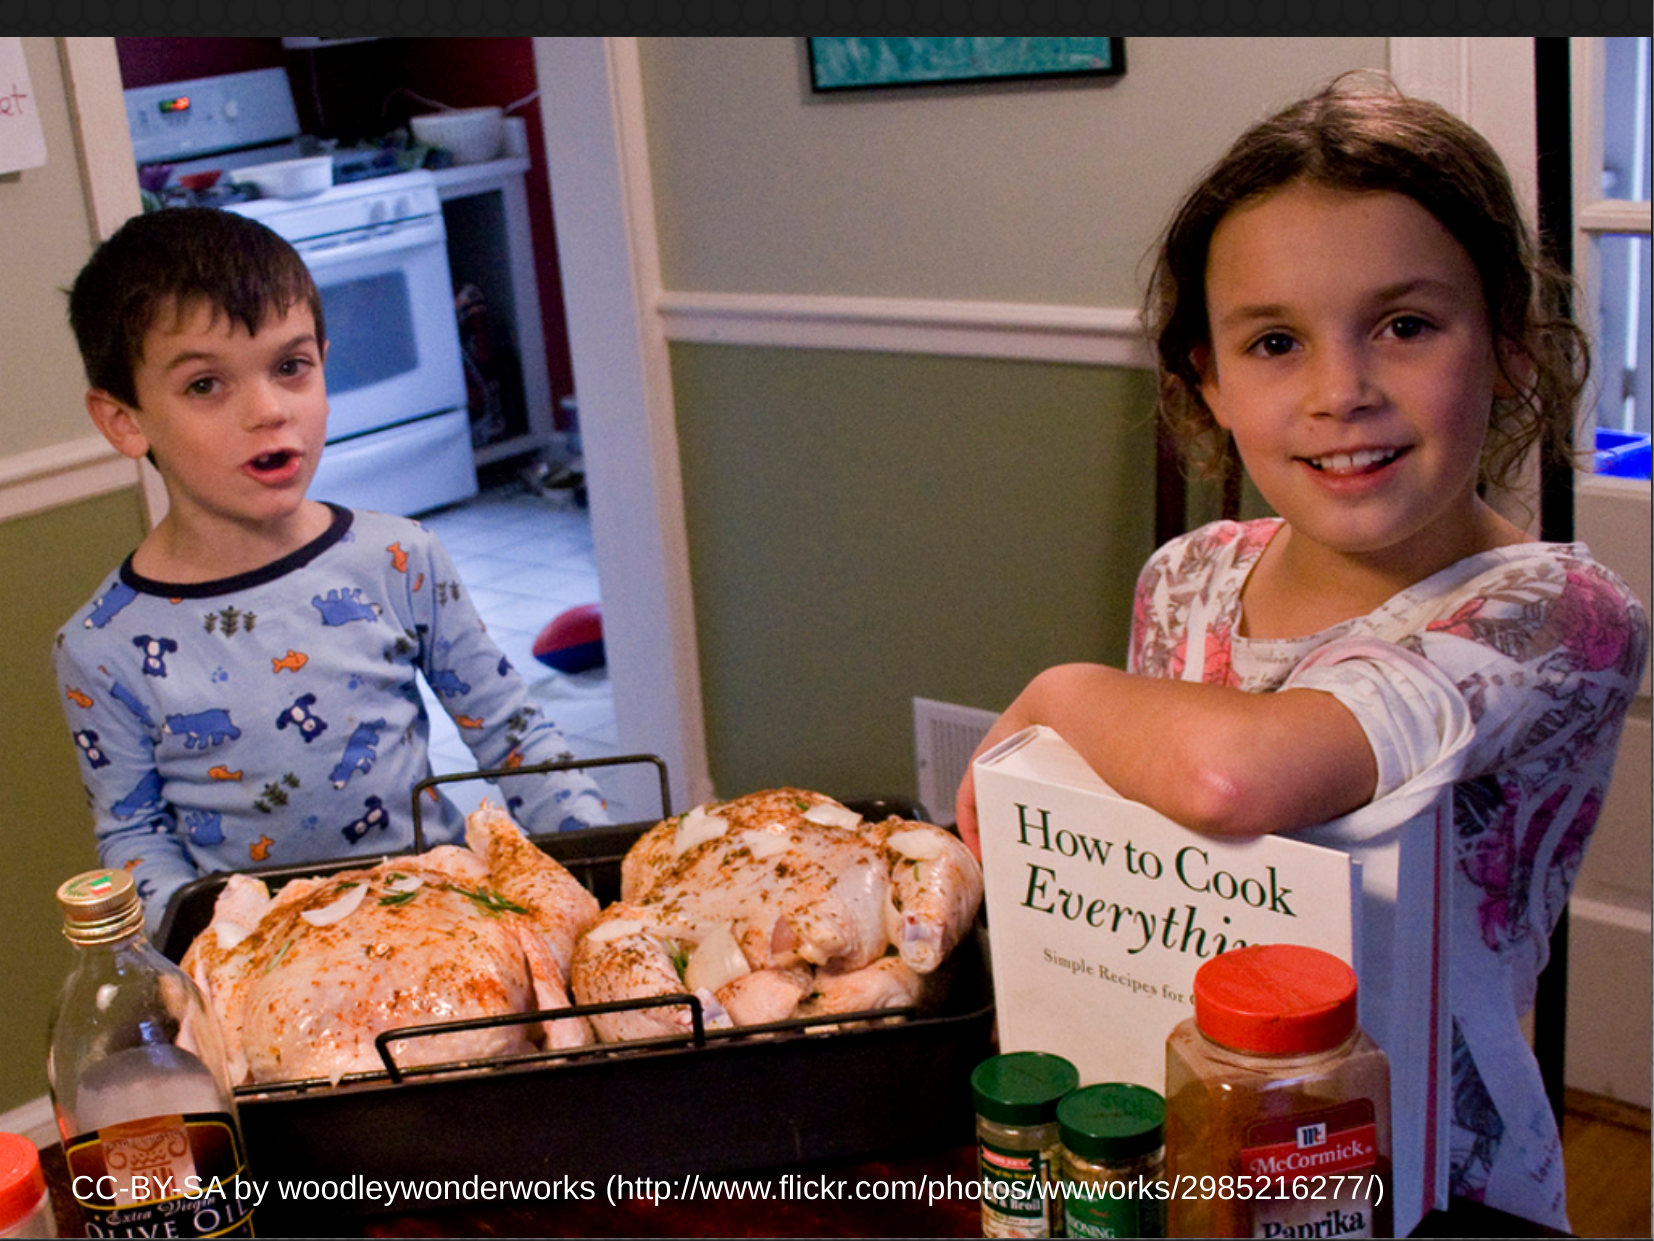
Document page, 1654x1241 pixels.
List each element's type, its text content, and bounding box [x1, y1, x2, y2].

picture [0, 0, 1654, 1241]
list CC-BY-SA by woodleywonderworks (http://www.flickr.com/photos/wwworks/2985216277/) [0, 1169, 1486, 1241]
